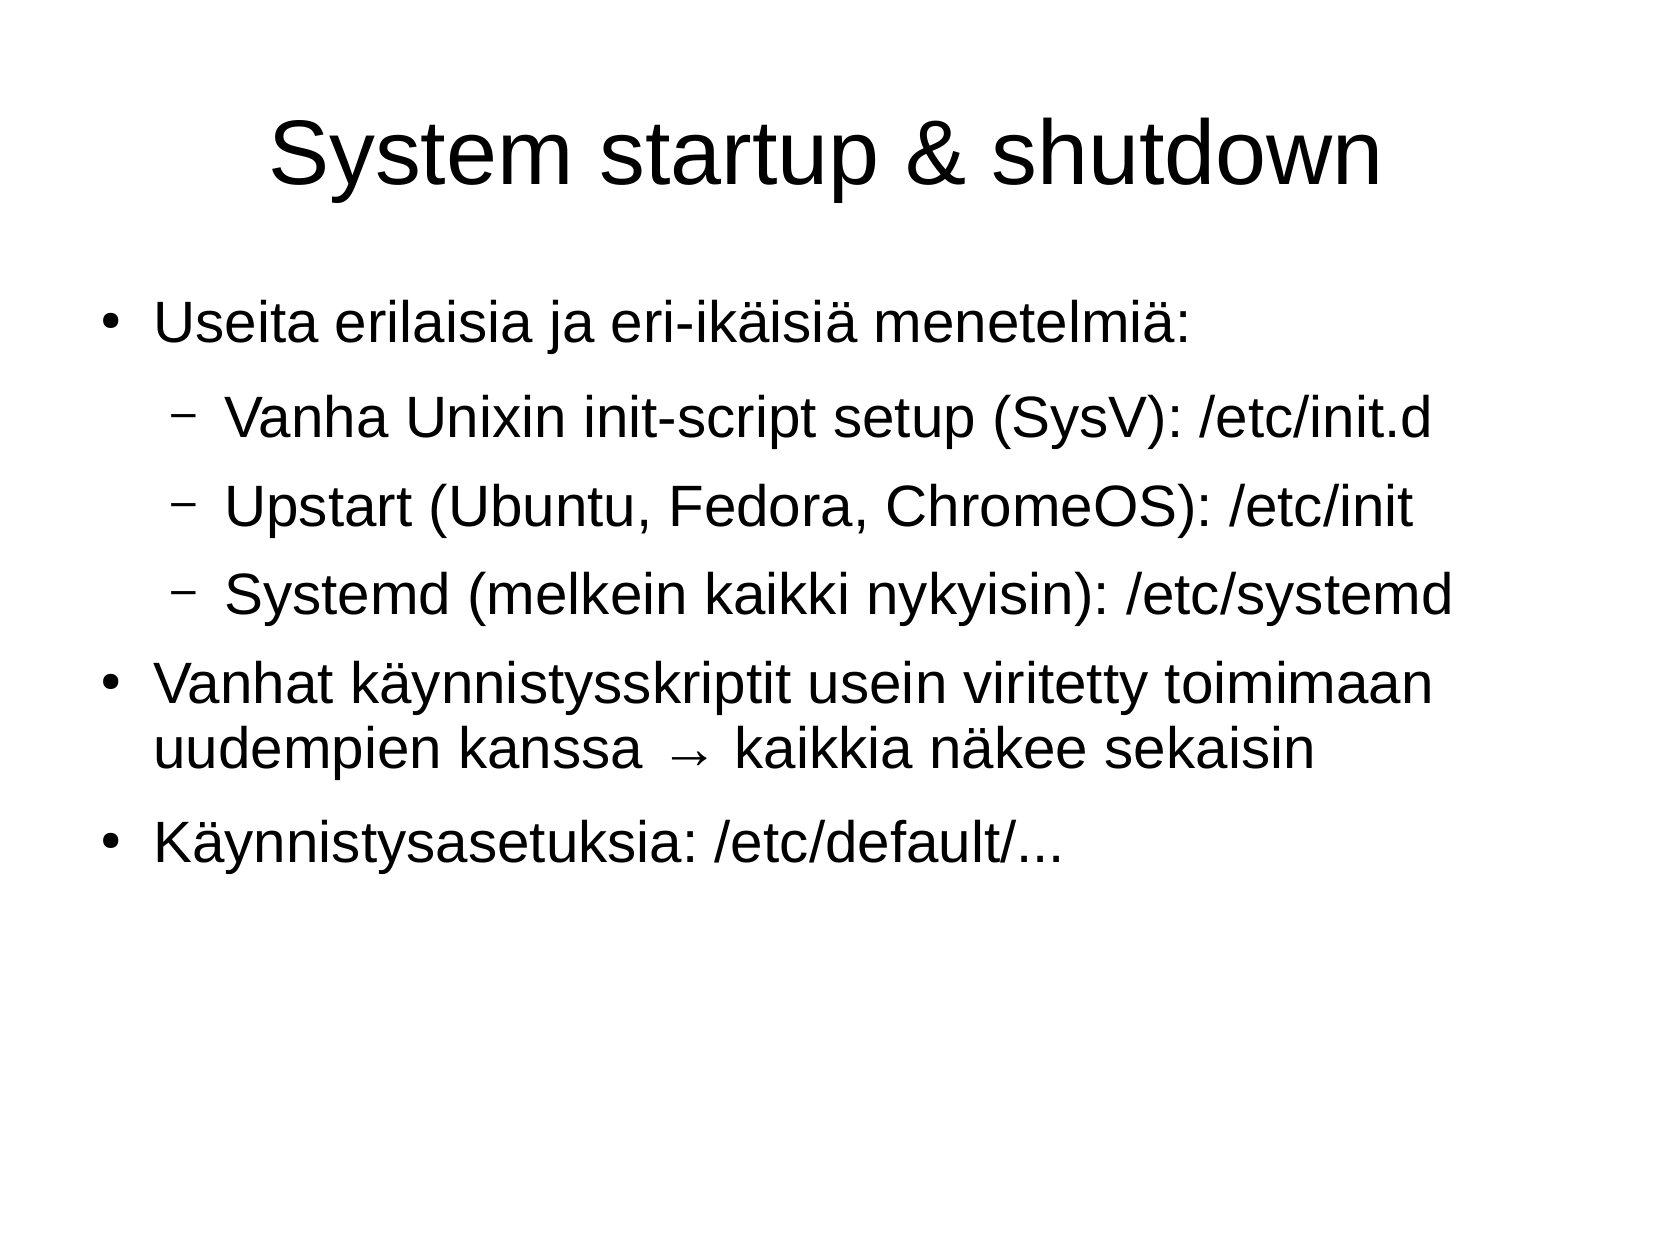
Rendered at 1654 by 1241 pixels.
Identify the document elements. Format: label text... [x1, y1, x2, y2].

list Useita erilaisia ja eri-ikäisiä menetelmiä: Vanha Unixin init-script setup (SysV): /etc/init.d Upstart (Ubuntu, Fedora, ChromeOS): /etc/init Systemd (melkein kaikki nykyisin): /etc/systemd Vanhat käynnistysskriptit usein viritetty toimimaan uudempien kanssa → kaikkia näkee sekaisin Käynnistysasetuksia: /etc/default/... [82, 290, 1571, 1010]
title System startup & shutdown [82, 49, 1571, 257]
